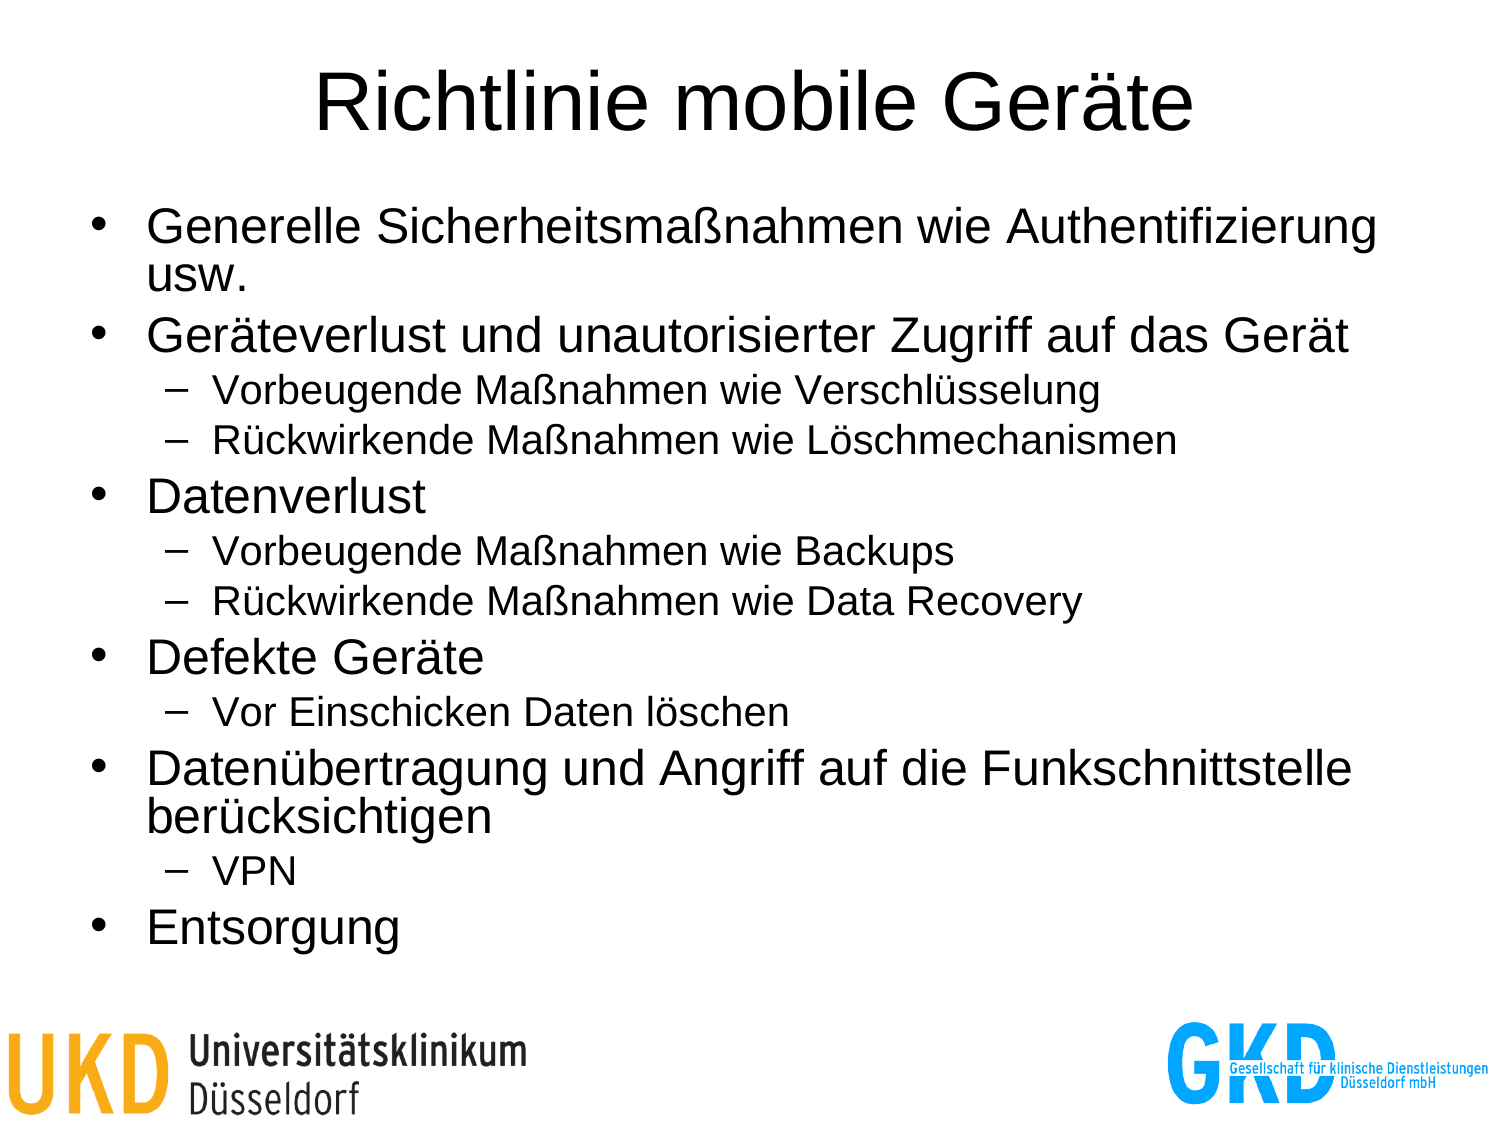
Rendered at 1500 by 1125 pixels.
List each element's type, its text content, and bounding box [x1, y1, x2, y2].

title Richtlinie mobile Geräte [75, 25, 1436, 169]
list Generelle Sicherheitsmaßnahmen wie Authentifizierung usw. Geräteverlust und unautorisierter Zugriff auf das Gerät Vorbeugende Maßnahmen wie Verschlüsselung Rückwirkende Maßnahmen wie Löschmechanismen Datenverlust Vorbeugende Maßnahmen wie Backups Rückwirkende Maßnahmen wie Data Recovery Defekte Geräte Vor Einschicken Daten löschen Datenübertragung und Angriff auf die Funkschnittstelle berücksichtigen VPN Entsorgung [75, 198, 1447, 988]
picture [1163, 1006, 1500, 1125]
picture [0, 1023, 532, 1125]
